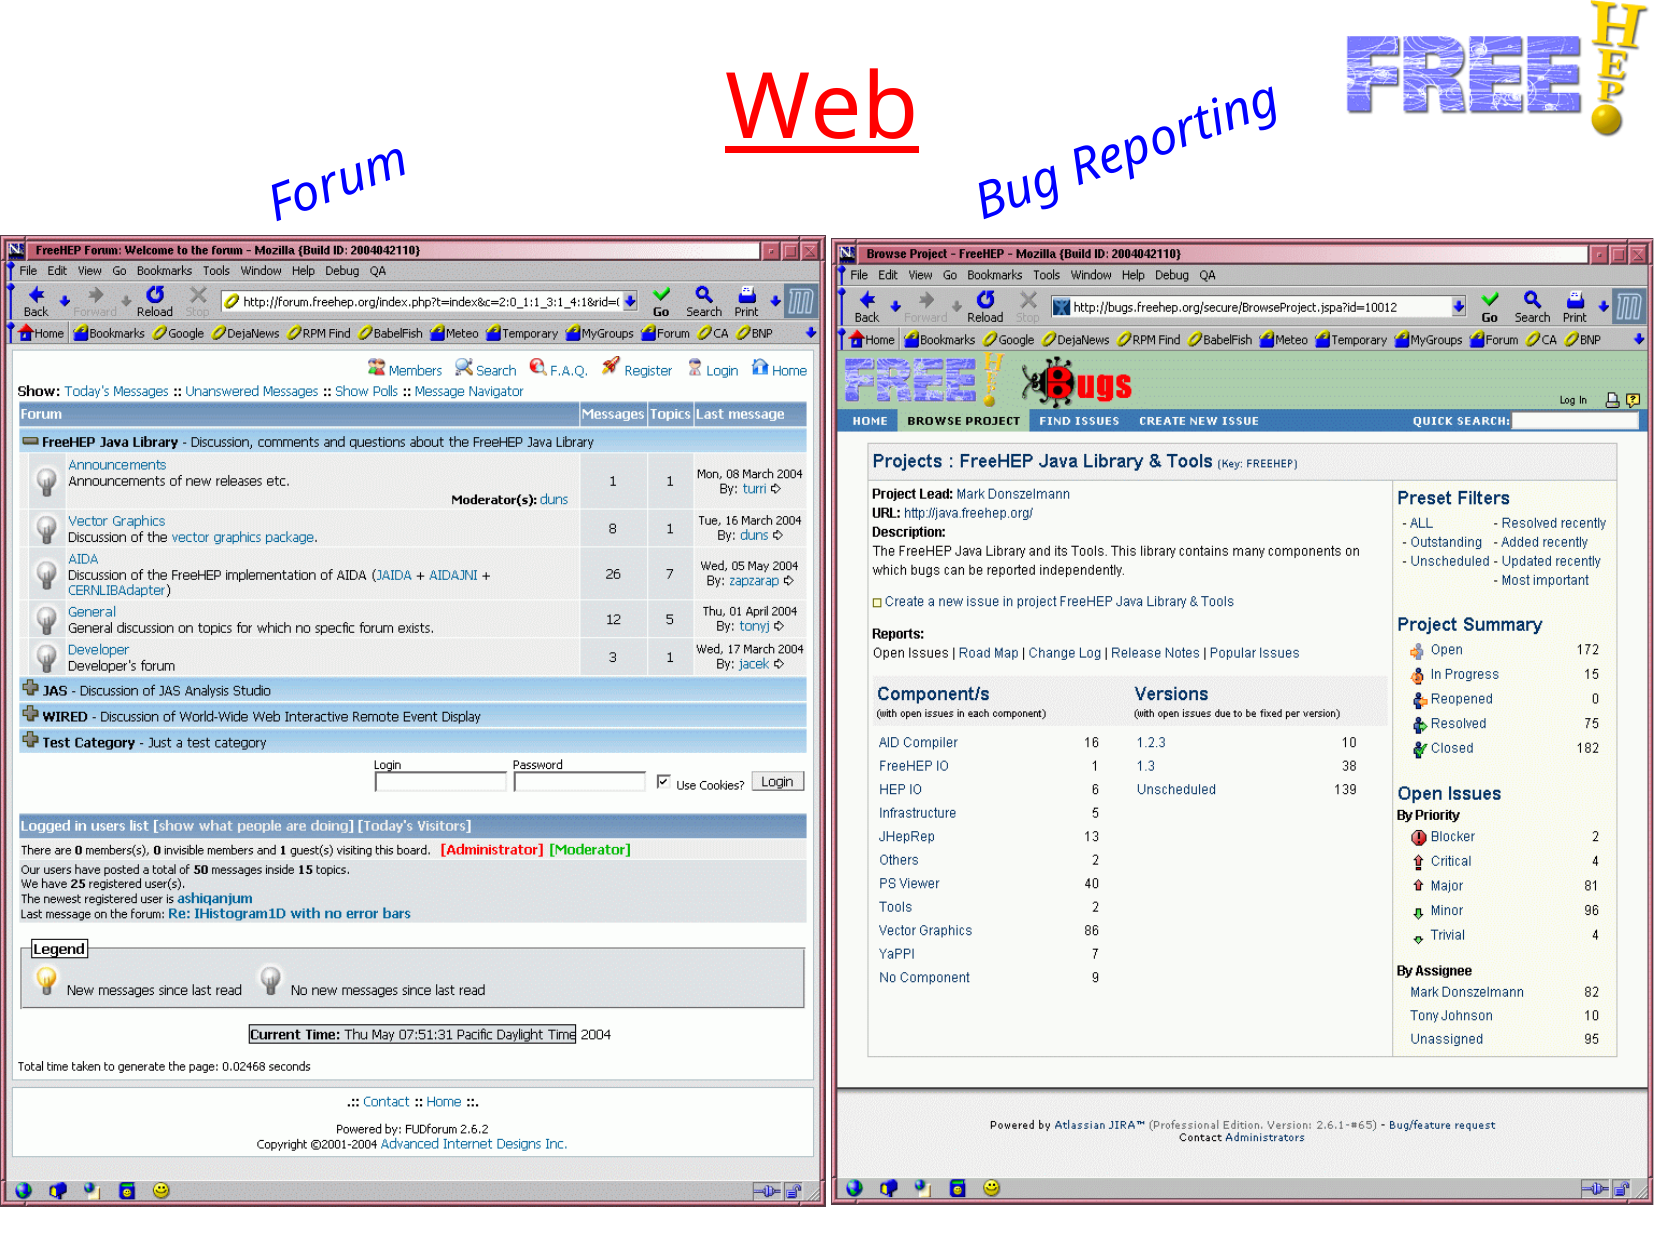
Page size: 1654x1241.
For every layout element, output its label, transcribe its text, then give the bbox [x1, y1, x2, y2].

text_box Forum [257, 121, 418, 229]
title Web [116, 0, 1529, 208]
picture [831, 238, 1654, 1205]
text_box Bug Reporting [964, 55, 1302, 228]
picture [0, 235, 826, 1207]
picture [1336, 0, 1654, 139]
